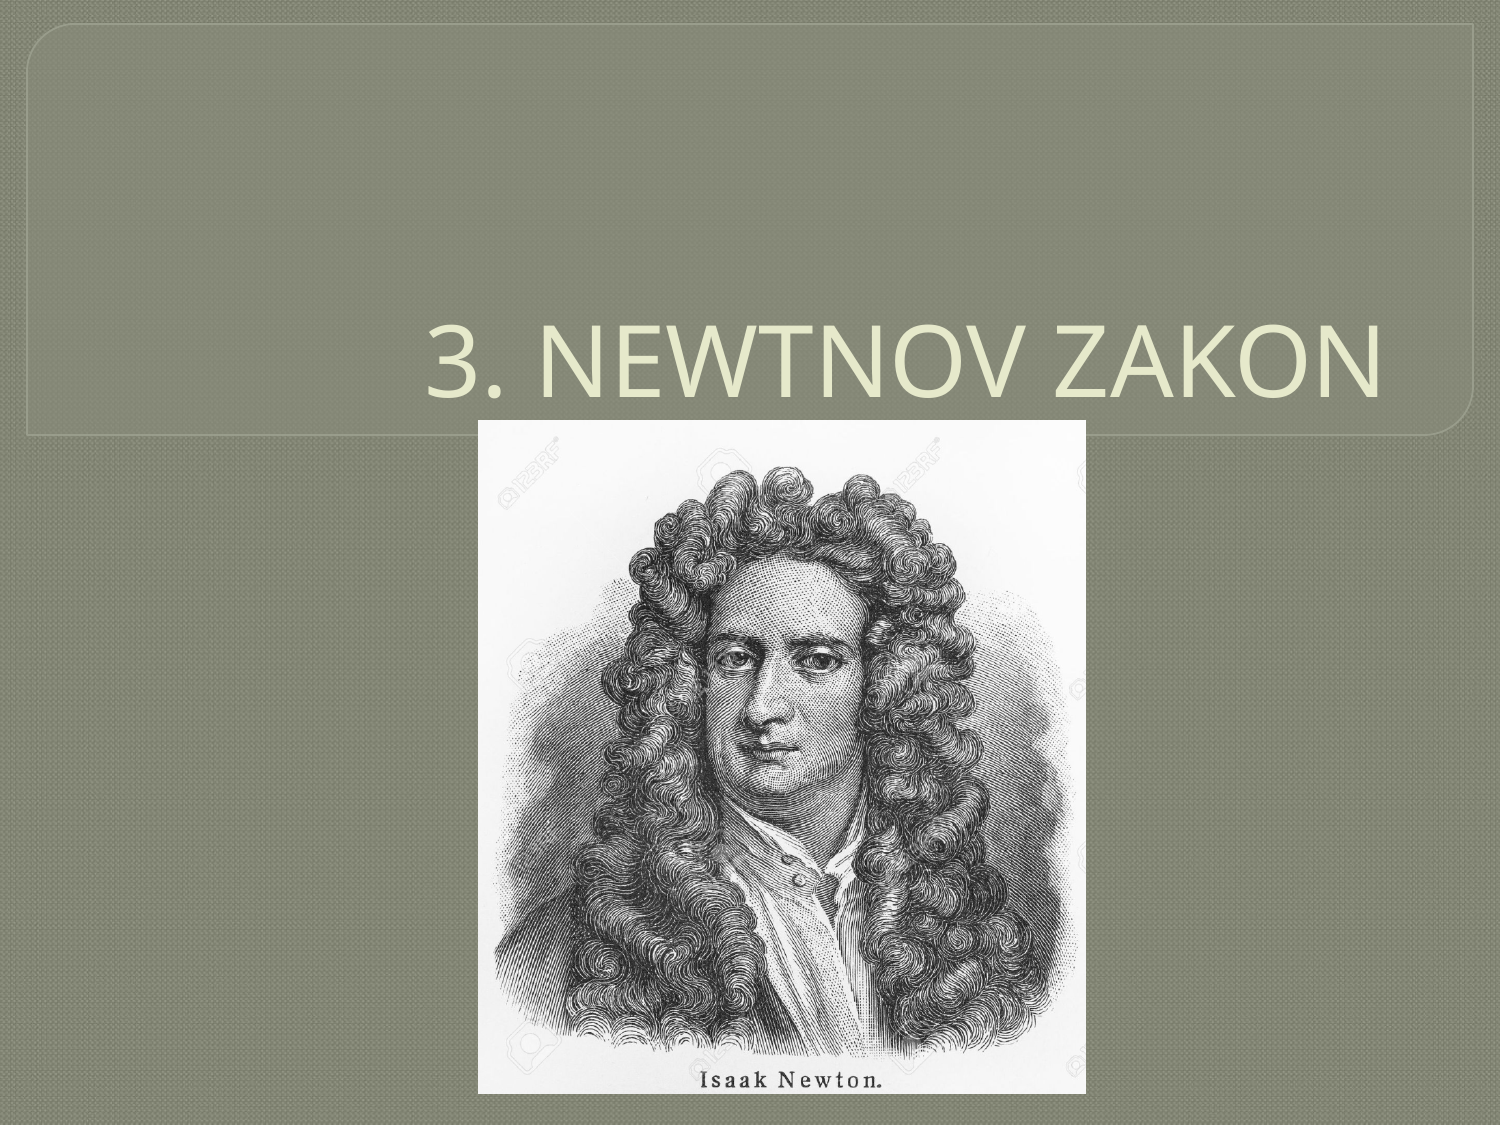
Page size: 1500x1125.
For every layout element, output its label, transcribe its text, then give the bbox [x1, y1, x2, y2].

picture [0, 0, 1500, 1125]
title 3. NEWTNOV ZAKON [76, 62, 1427, 425]
